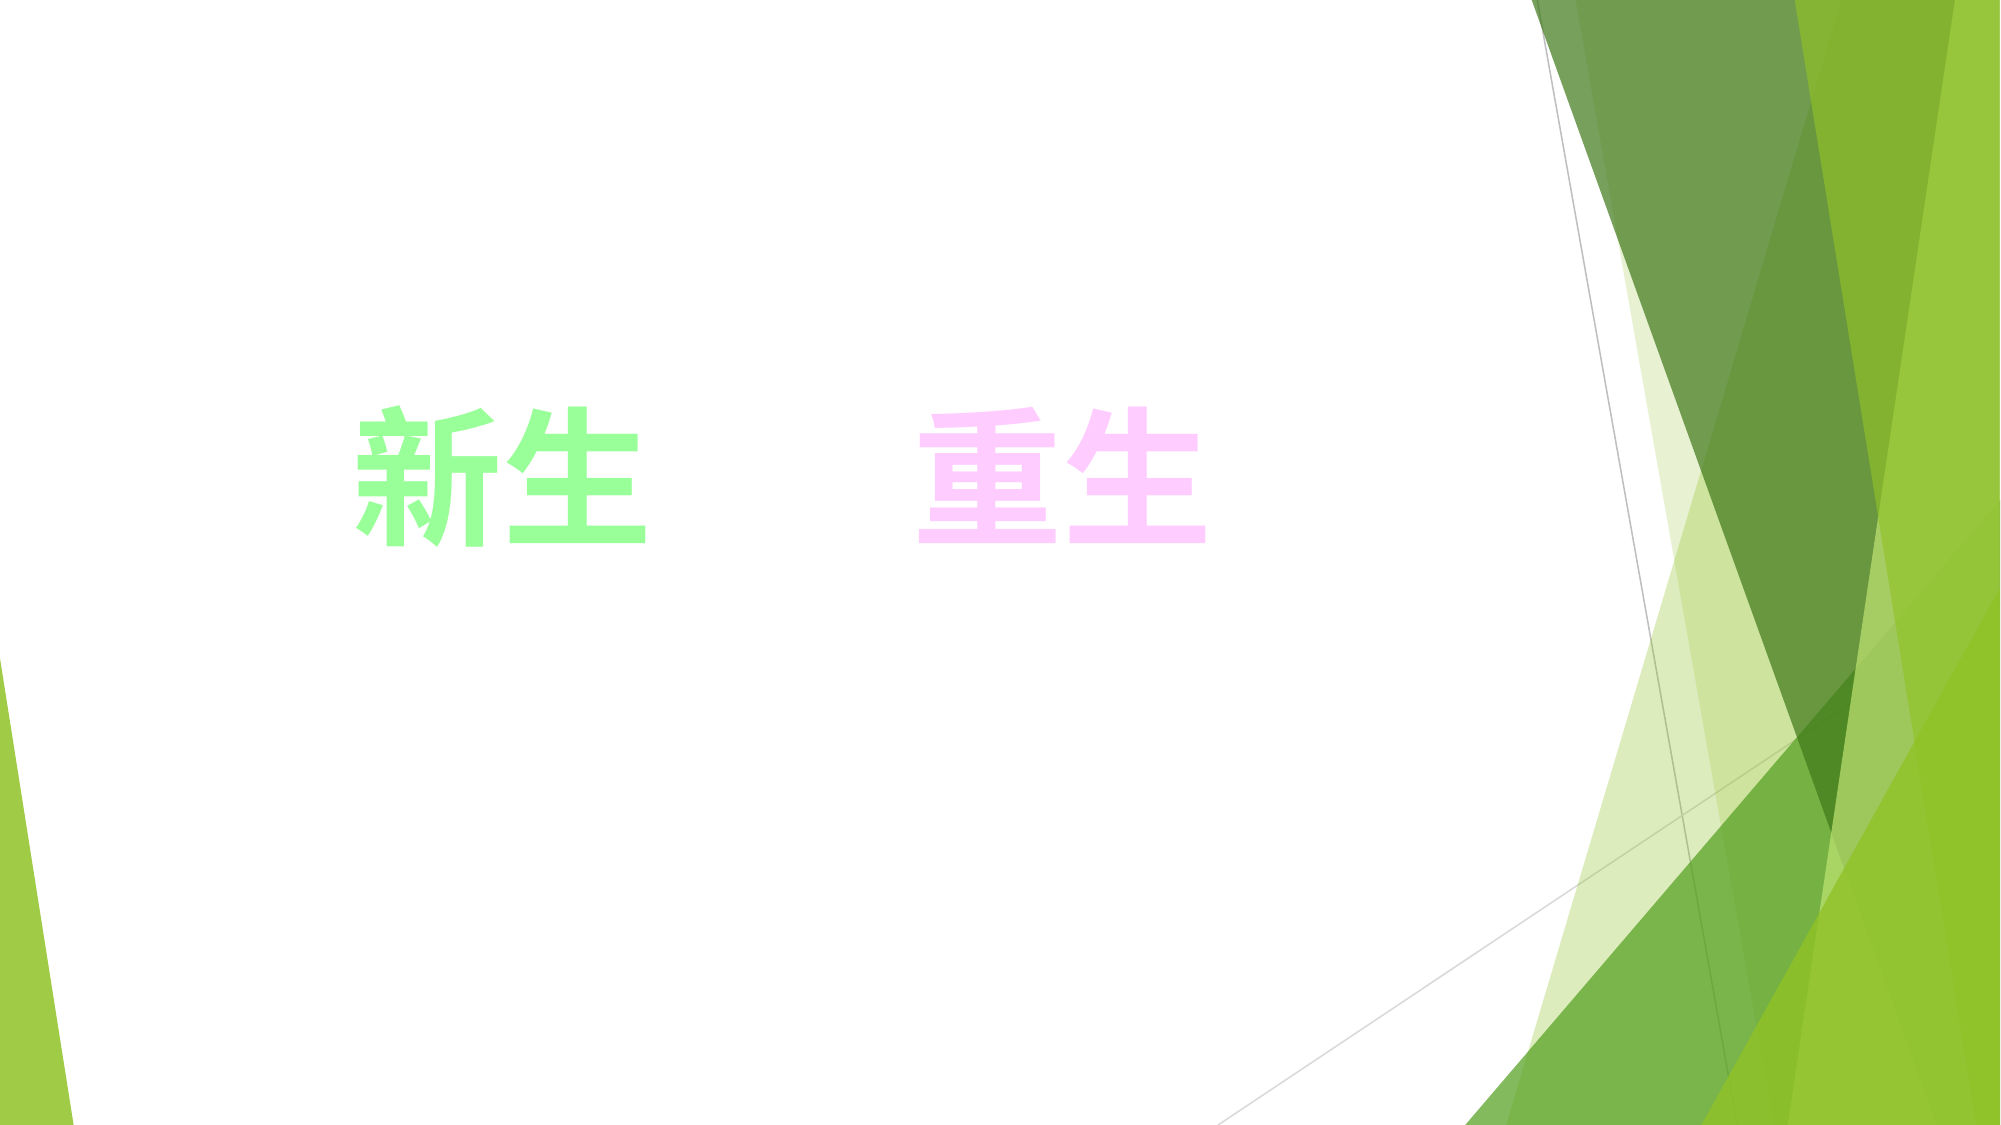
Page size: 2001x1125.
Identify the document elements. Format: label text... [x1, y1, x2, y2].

text_box 新生 [313, 376, 693, 574]
text_box 重生 [895, 376, 1229, 574]
